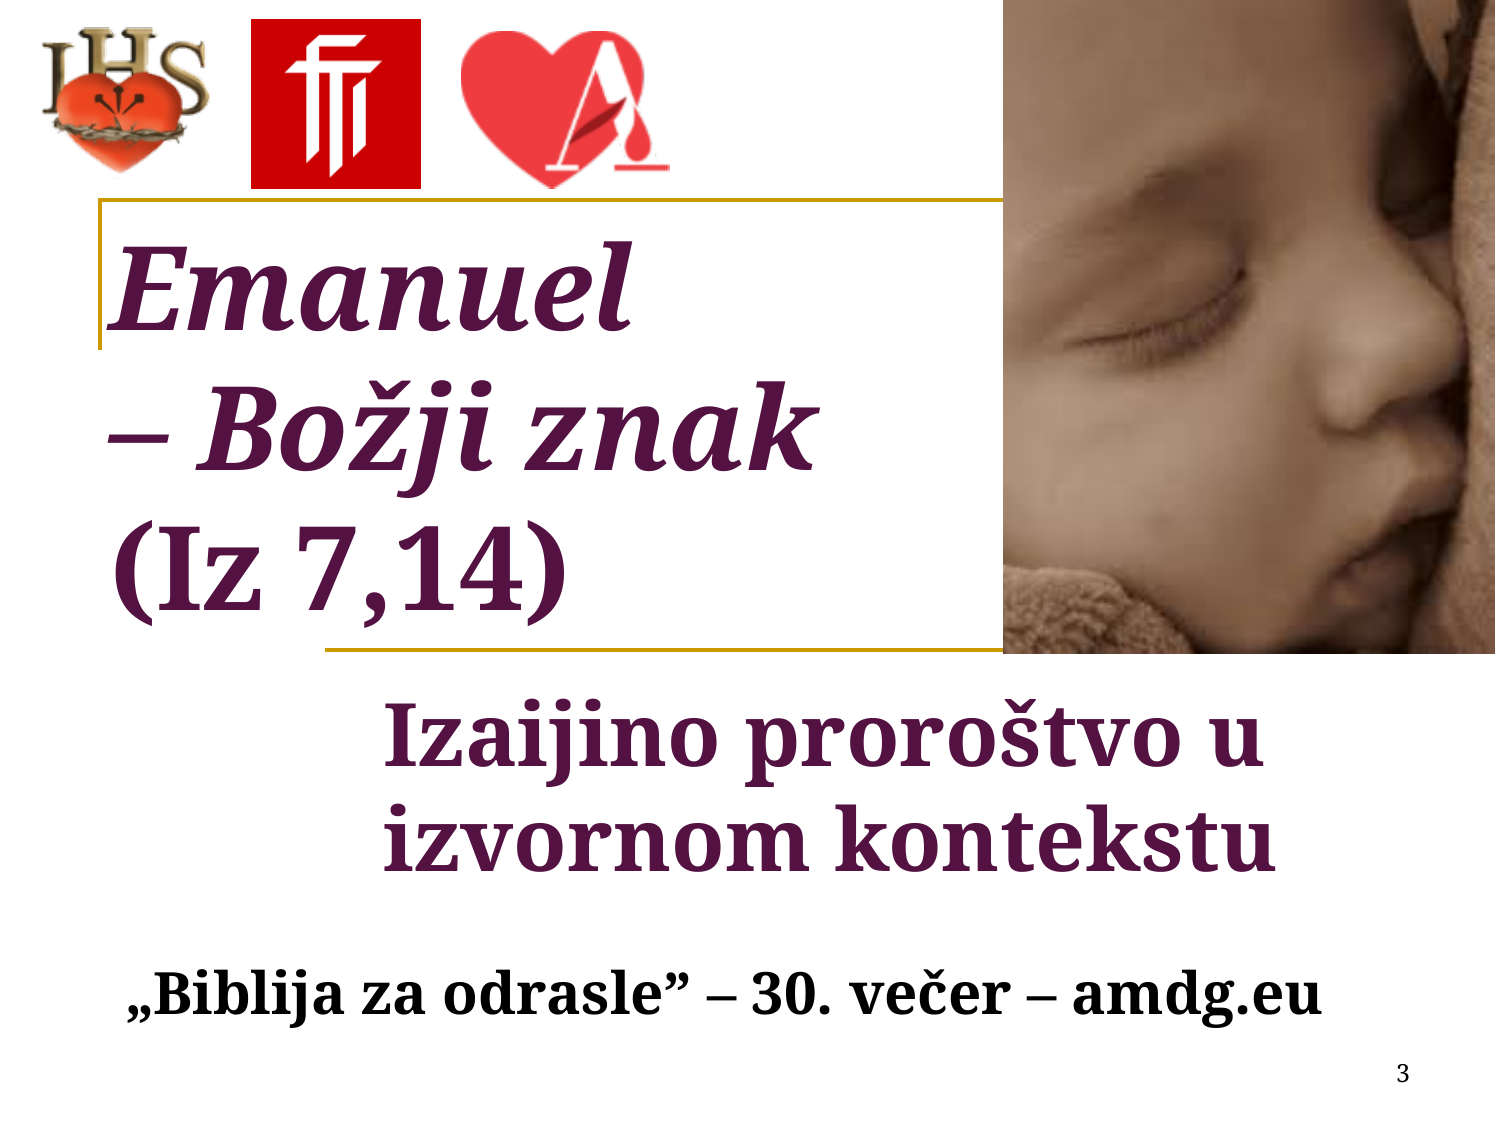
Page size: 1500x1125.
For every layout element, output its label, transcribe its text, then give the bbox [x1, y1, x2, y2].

picture [461, 31, 670, 189]
picture [251, 19, 421, 189]
picture [41, 10, 211, 180]
title Emanuel – Božji znak (Iz 7,14) [94, 206, 1477, 656]
subtitle Izaijino proroštvo u izvornom kontekstu [383, 679, 1459, 967]
text_box <number> [1074, 1024, 1426, 1100]
text_box „Biblija za odrasle” – 30. večer – amdg.eu [110, 948, 1388, 1034]
picture [1003, 0, 1495, 654]
